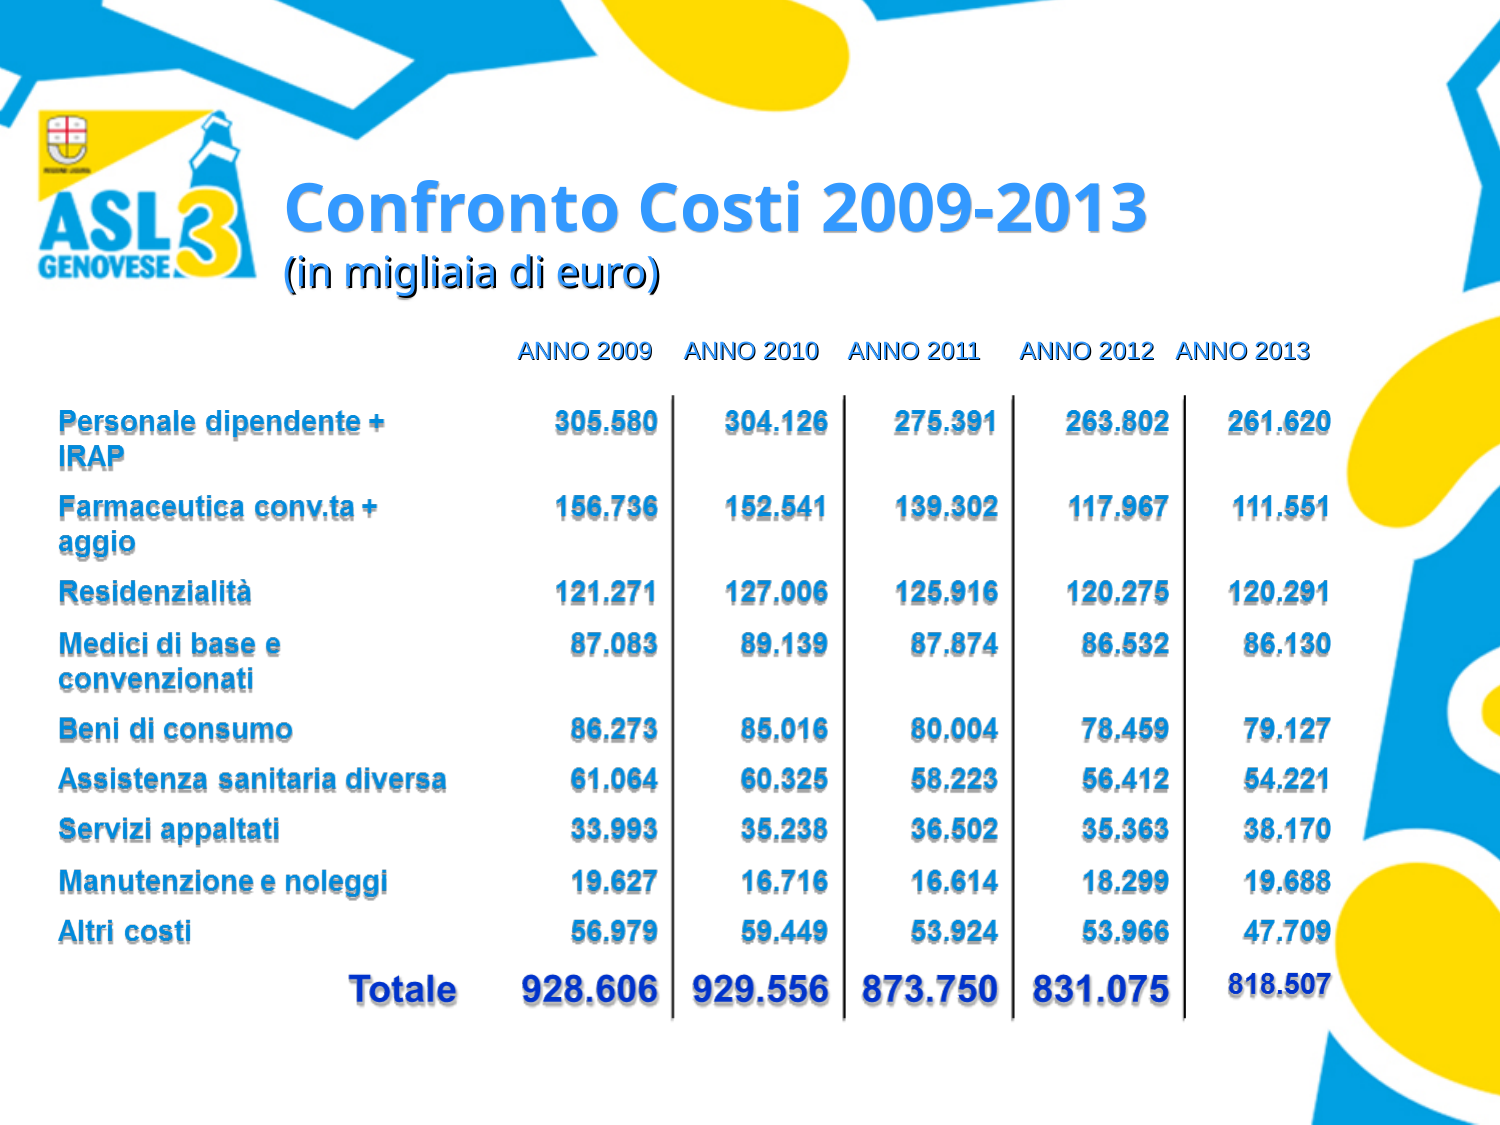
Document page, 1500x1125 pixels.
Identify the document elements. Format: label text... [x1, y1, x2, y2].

title Confronto Costi 2009-2013 (in migliaia di euro) [268, 157, 1269, 299]
picture [40, 395, 1354, 1040]
text_box ANNO 2011 [820, 327, 994, 373]
text_box ANNO 2013 [1180, 327, 1348, 373]
text_box ANNO 2009 [490, 327, 646, 373]
text_box ANNO 2012 [994, 327, 1180, 373]
text_box ANNO 2010 [646, 327, 820, 373]
